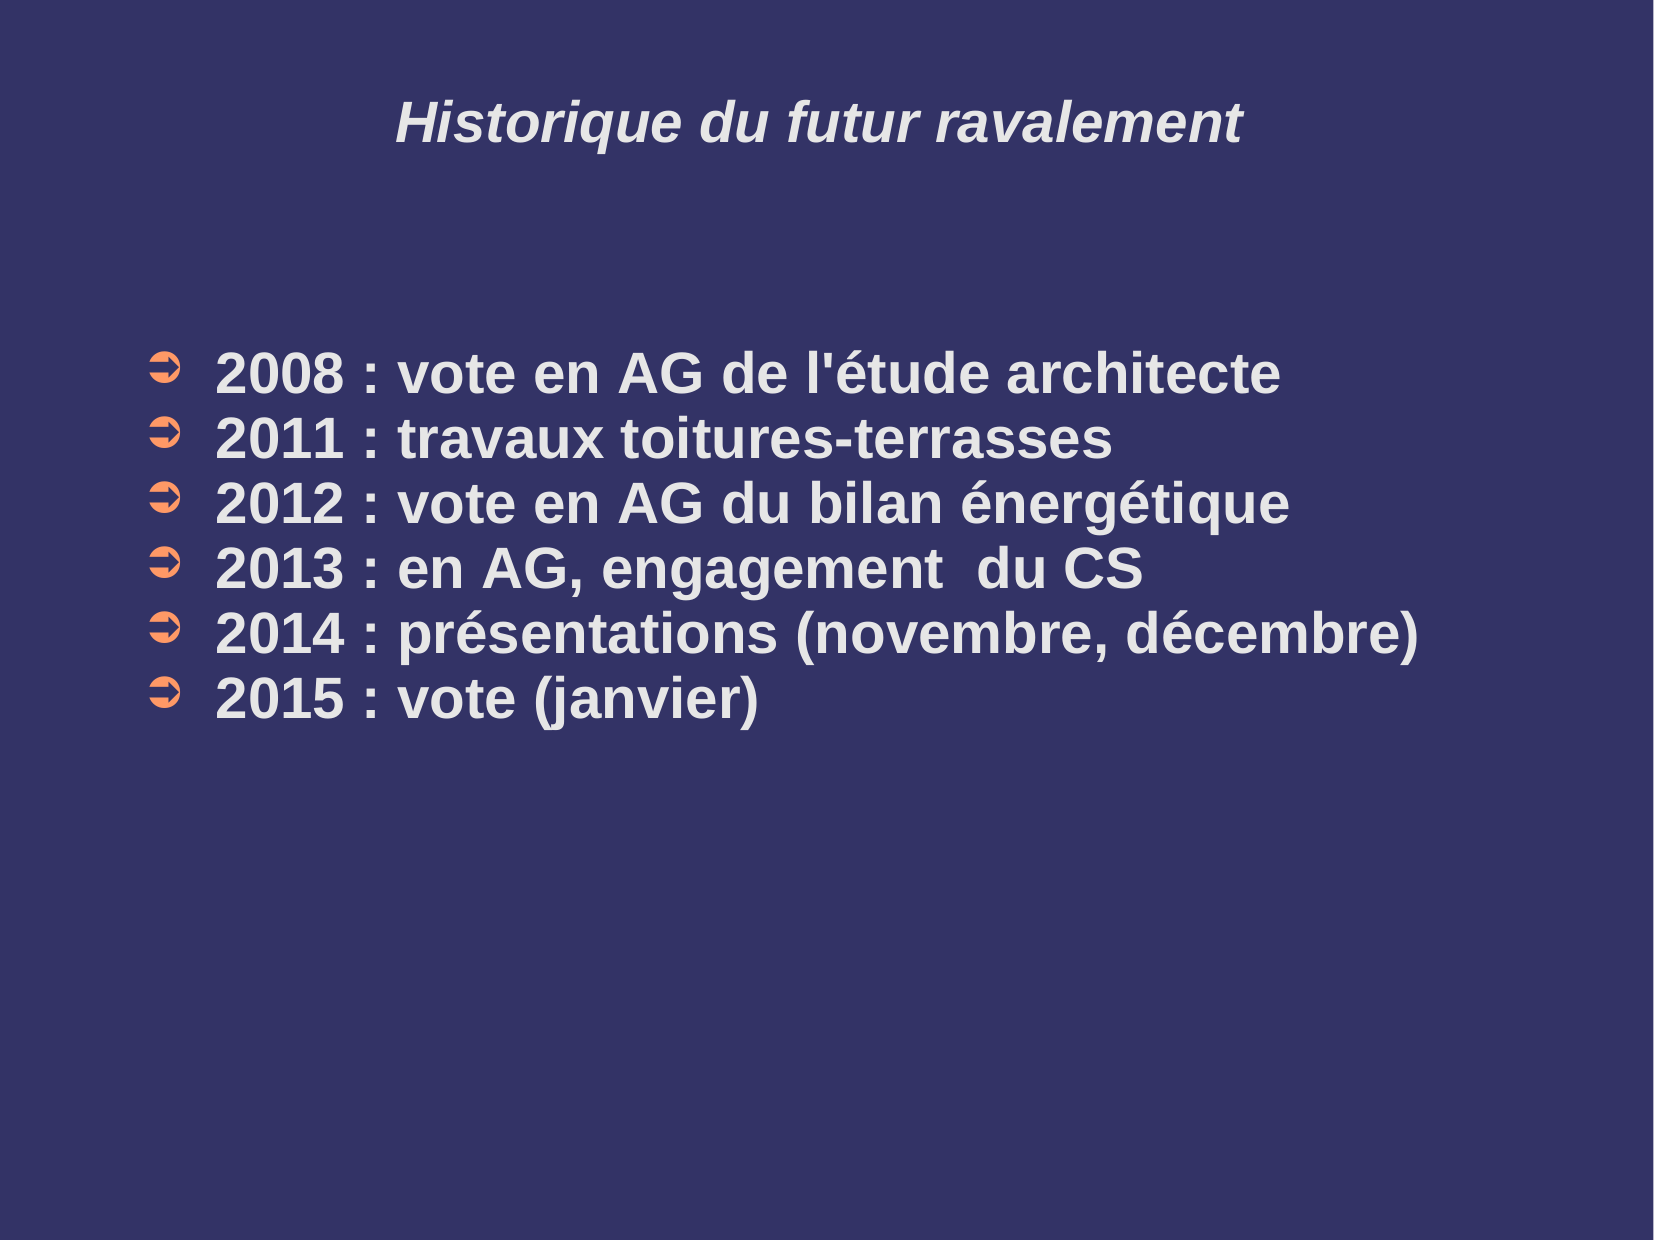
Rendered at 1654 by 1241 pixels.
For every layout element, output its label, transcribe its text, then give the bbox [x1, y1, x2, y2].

title Historique du futur ravalement [121, 19, 1534, 227]
list 2008 : vote en AG de l'étude architecte 2011 : travaux toitures-terrasses 2012 : vote en AG du bilan énergétique 2013 : en AG, engagement du CS 2014 : présentations (novembre, décembre) 2015 : vote (janvier) [132, 340, 1524, 1123]
